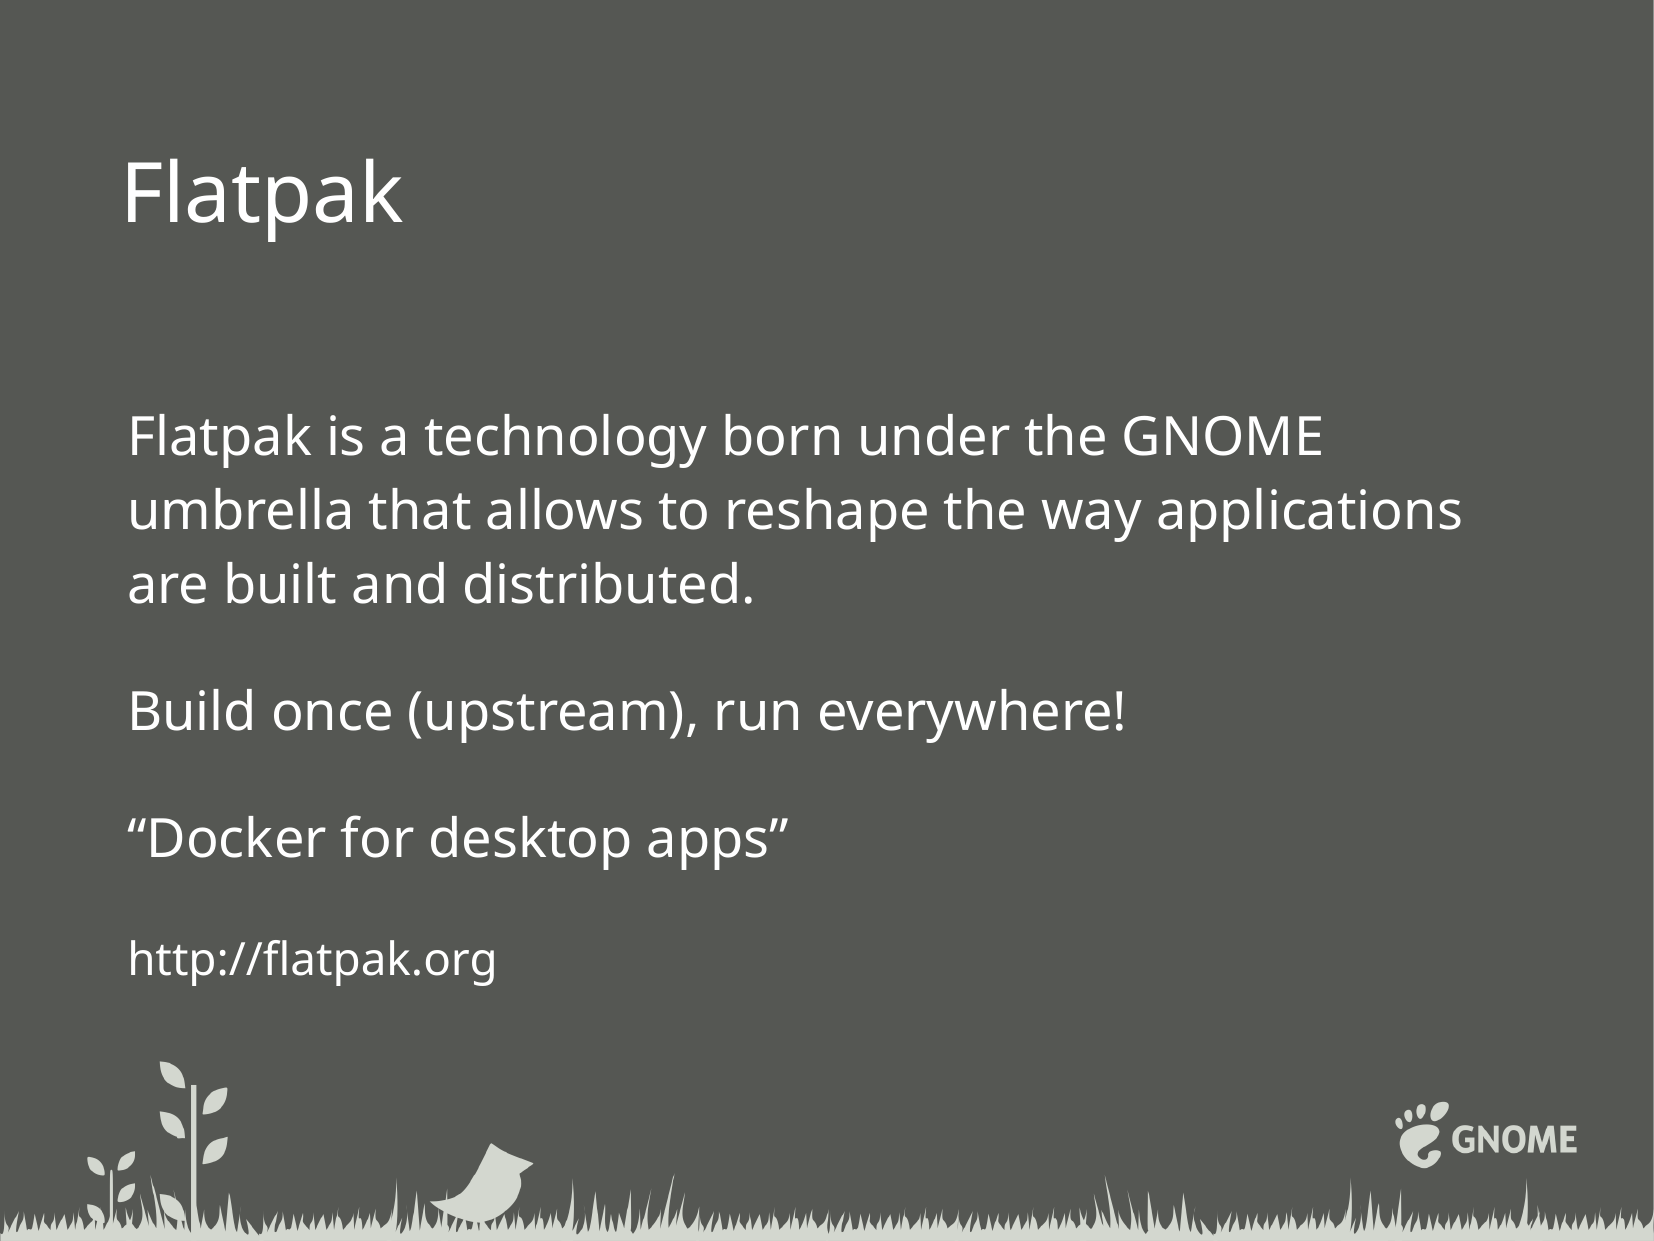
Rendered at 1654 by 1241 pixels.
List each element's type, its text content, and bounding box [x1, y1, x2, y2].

picture [0, 0, 1654, 1241]
text_box Flatpak is a technology born under the GNOME umbrella that allows to reshape the way applications are built and distributed. Build once (upstream), run everywhere! “Docker for desktop apps” http://flatpak.org [112, 390, 1493, 913]
title Flatpak [120, 144, 1609, 236]
